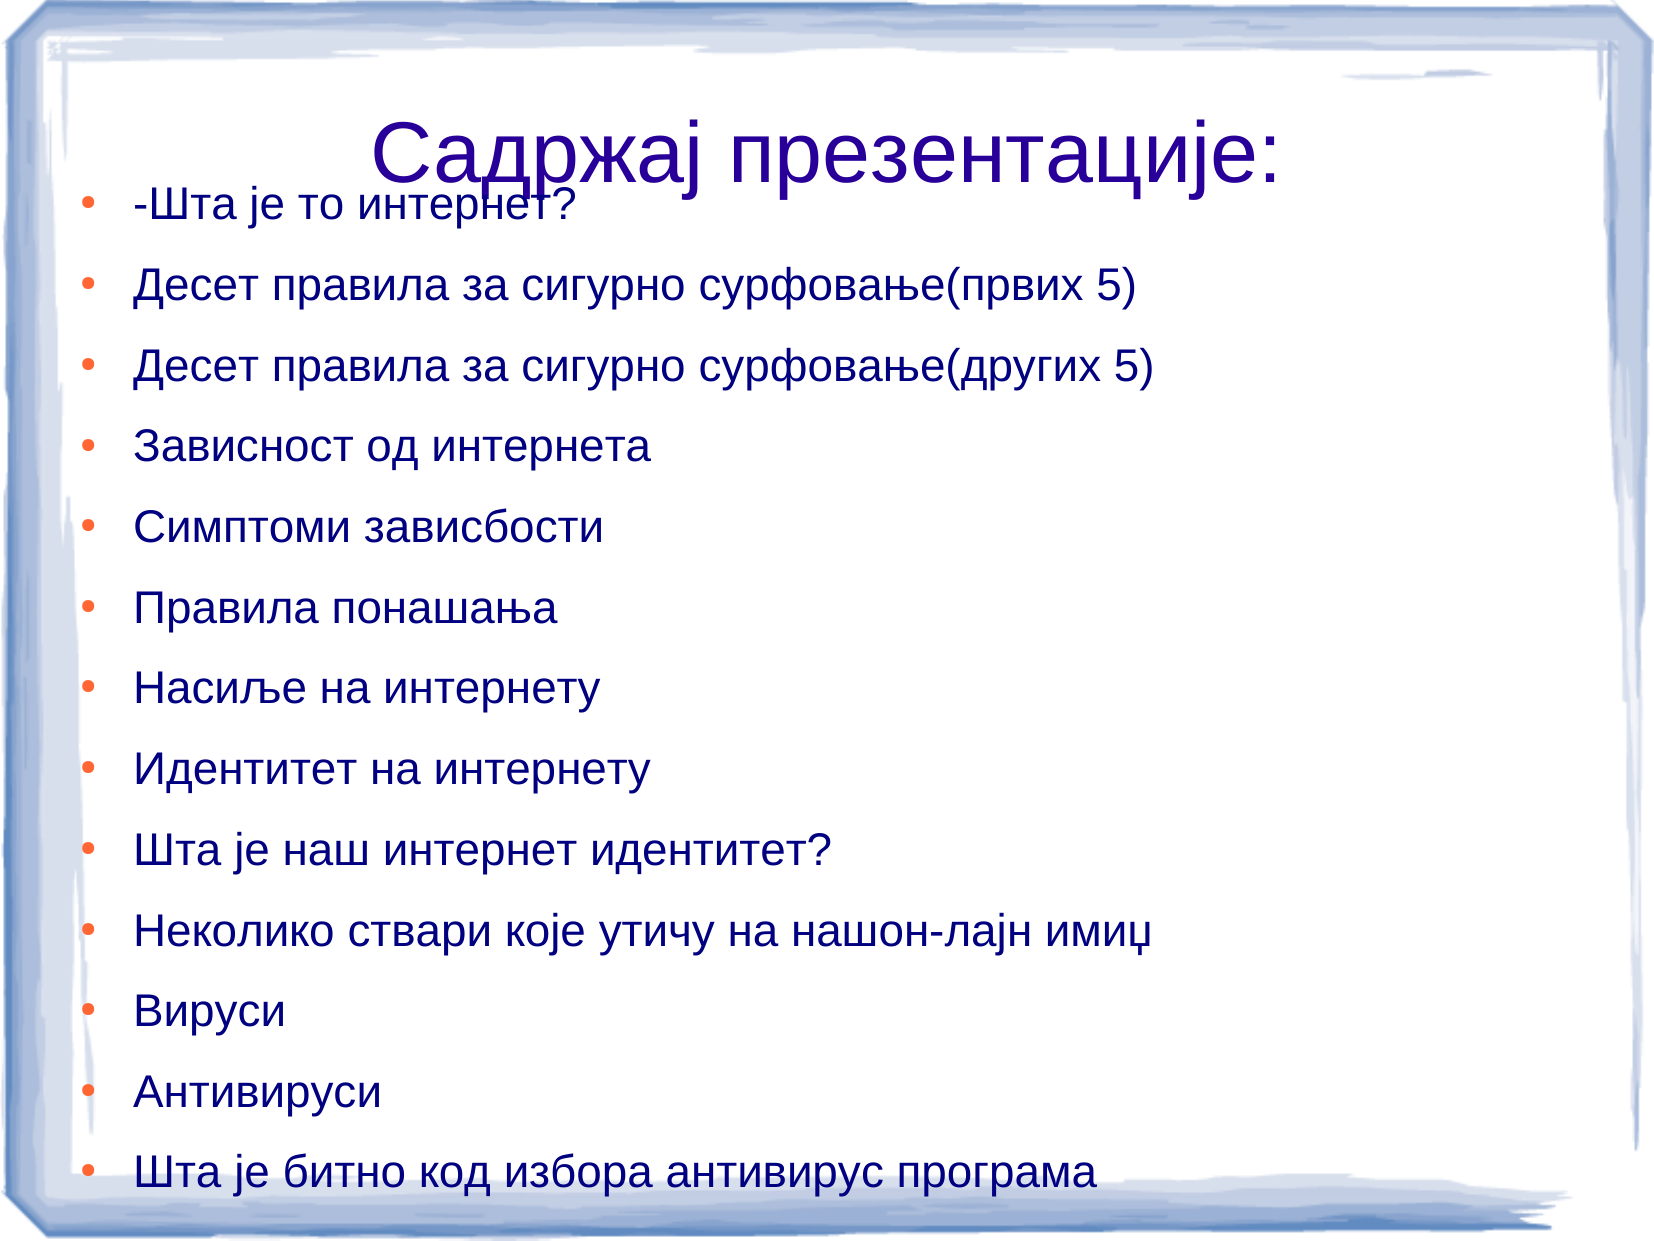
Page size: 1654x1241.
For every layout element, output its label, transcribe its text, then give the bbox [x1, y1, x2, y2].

list -Шта је то интернет? Десет правила за сигурно сурфовање(првих 5) Десет правила за сигурно сурфовање(других 5) Зависност од интернета Симптоми зависбости Правила понашања Насиље на интернету Идентитет на интернету Шта је наш интернет идентитет? Неколико ствари које утичу на нашон-лајн имиџ Вируси Антивируси Шта је битно код избора антивирус програма [62, 178, 1516, 1241]
picture [0, 0, 1654, 1241]
title Садржај презентације: [82, 49, 1571, 257]
